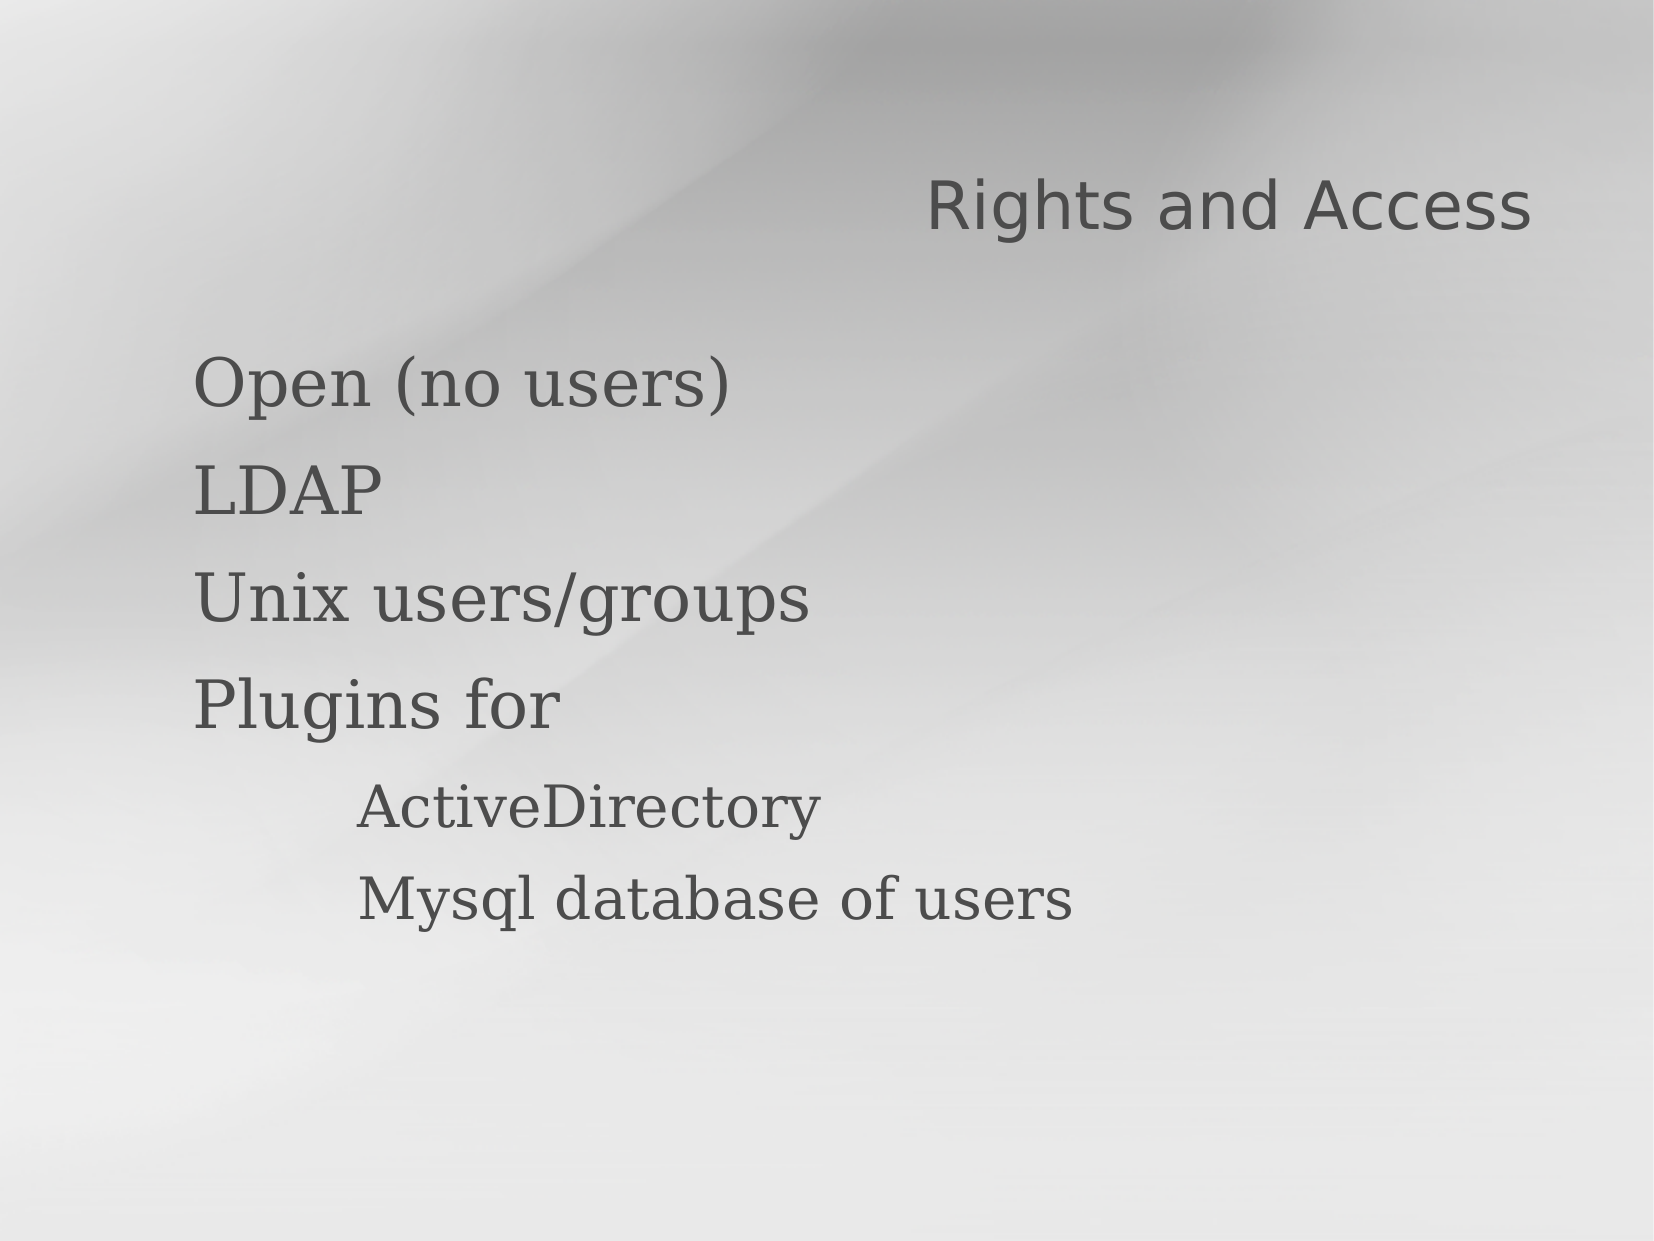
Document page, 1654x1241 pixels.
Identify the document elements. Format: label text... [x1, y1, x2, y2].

list Open (no users) LDAP Unix users/groups Plugins for ActiveDirectory Mysql database of users [121, 344, 1534, 1112]
title Rights and Access [121, 110, 1534, 303]
picture [0, 0, 1654, 1241]
